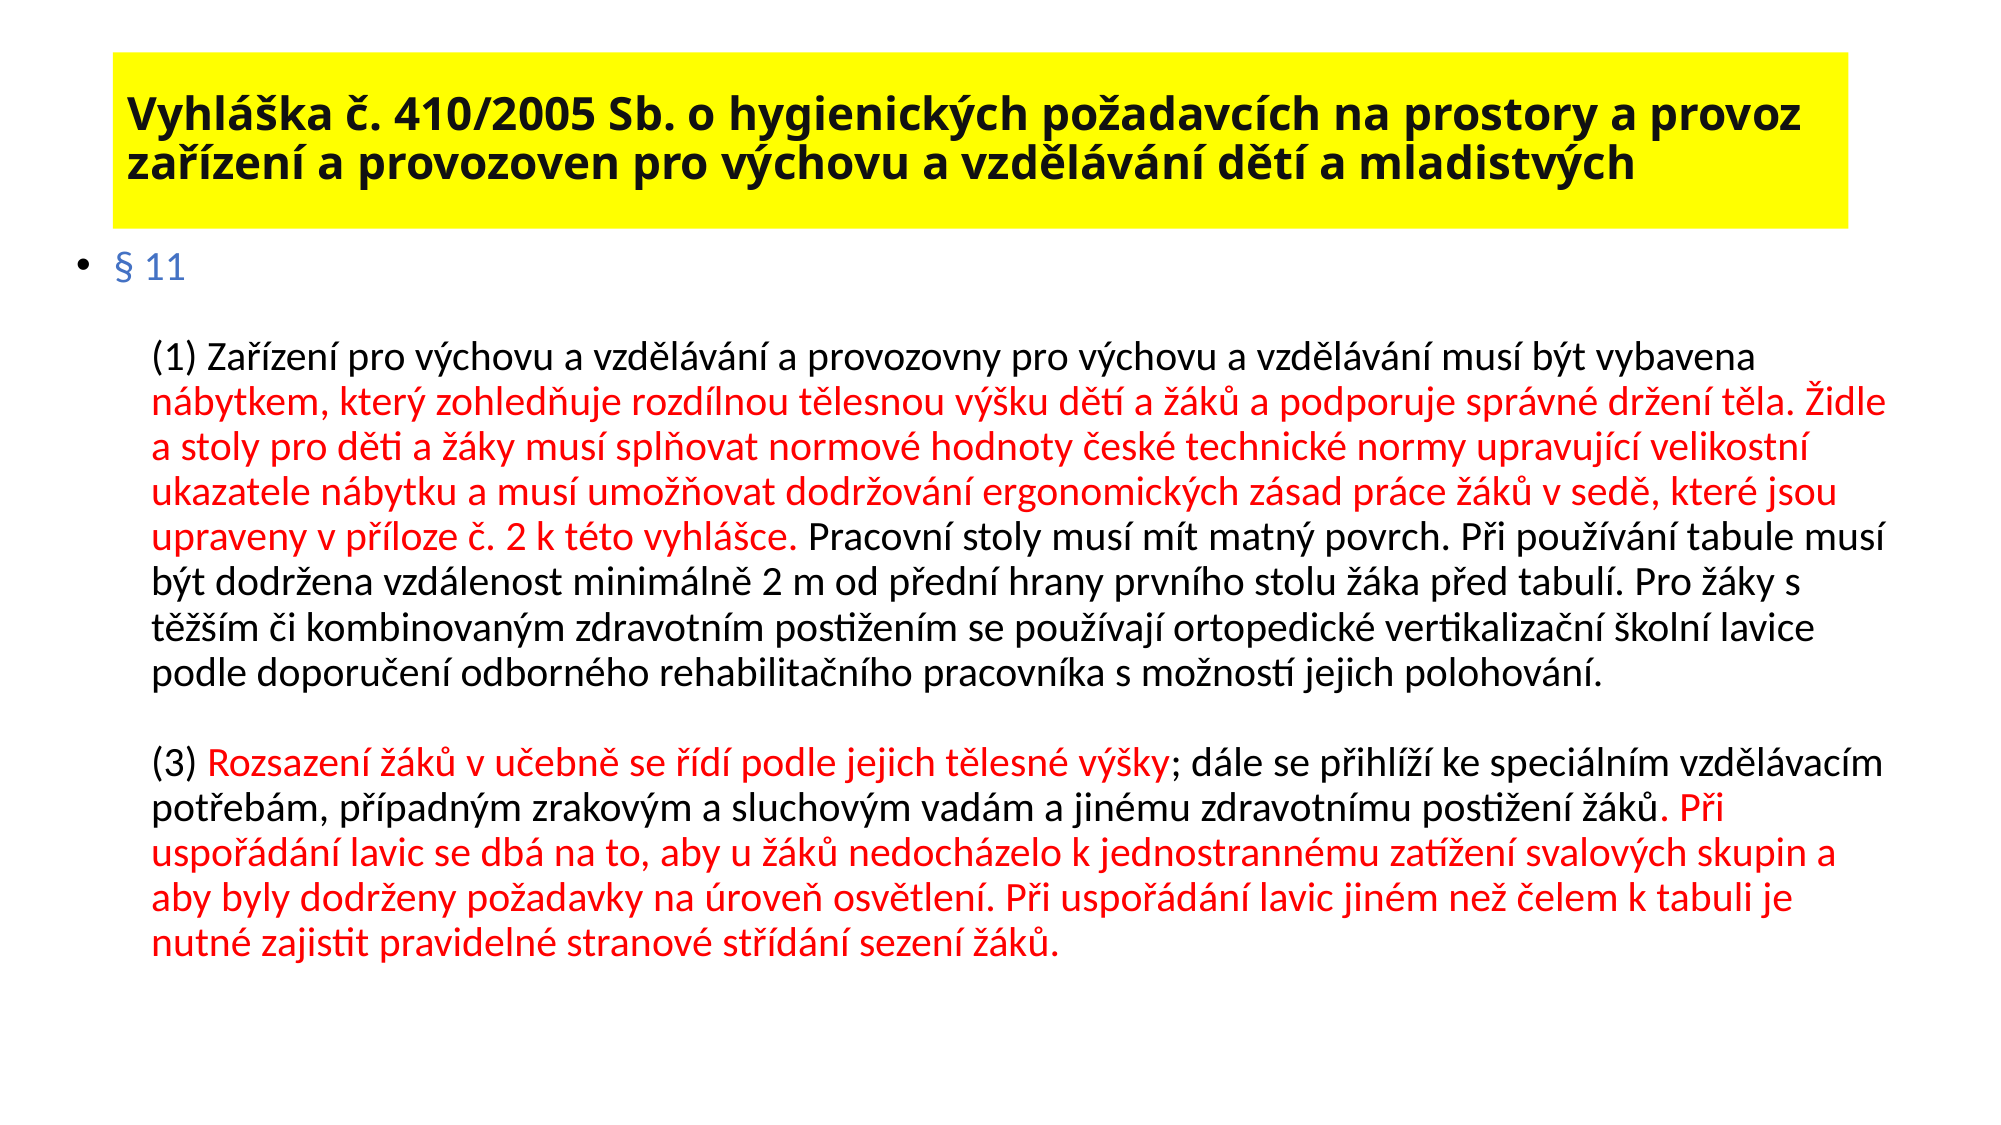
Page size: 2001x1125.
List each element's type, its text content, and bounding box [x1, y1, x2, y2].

title Vyhláška č. 410/2005 Sb. o hygienických požadavcích na prostory a provoz zařízení a provozoven pro výchovu a vzdělávání dětí a mladistvých [112, 52, 1849, 229]
list § 11 (1) Zařízení pro výchovu a vzdělávání a provozovny pro výchovu a vzdělávání musí být vybavena nábytkem, který zohledňuje rozdílnou tělesnou výšku dětí a žáků a podporuje správné držení těla. Židle a stoly pro děti a žáky musí splňovat normové hodnoty české technické normy upravující velikostní ukazatele nábytku a musí umožňovat dodržování ergonomických zásad práce žáků v sedě, které jsou upraveny v příloze č. 2 k této vyhlášce. Pracovní stoly musí mít matný povrch. Při používání tabule musí být dodržena vzdálenost minimálně 2 m od přední hrany prvního stolu žáka před tabulí. Pro žáky s těžším či kombinovaným zdravotním postižením se používají ortopedické vertikalizační školní lavice podle doporučení odborného rehabilitačního pracovníka s možností jejich polohování. (3) Rozsazení žáků v učebně se řídí podle jejich tělesné výšky; dále se přihlíží ke speciálním vzdělávacím potřebám, případným zrakovým a sluchovým vadám a jinému zdravotnímu postižení žáků. Při uspořádání lavic se dbá na to, aby u žáků nedocházelo k jednostrannému zatížení svalových skupin a aby byly dodrženy požadavky na úroveň osvětlení. Při uspořádání lavic jiném než čelem k tabuli je nutné zajistit pravidelné stranové střídání sezení žáků. [60, 236, 1910, 1091]
